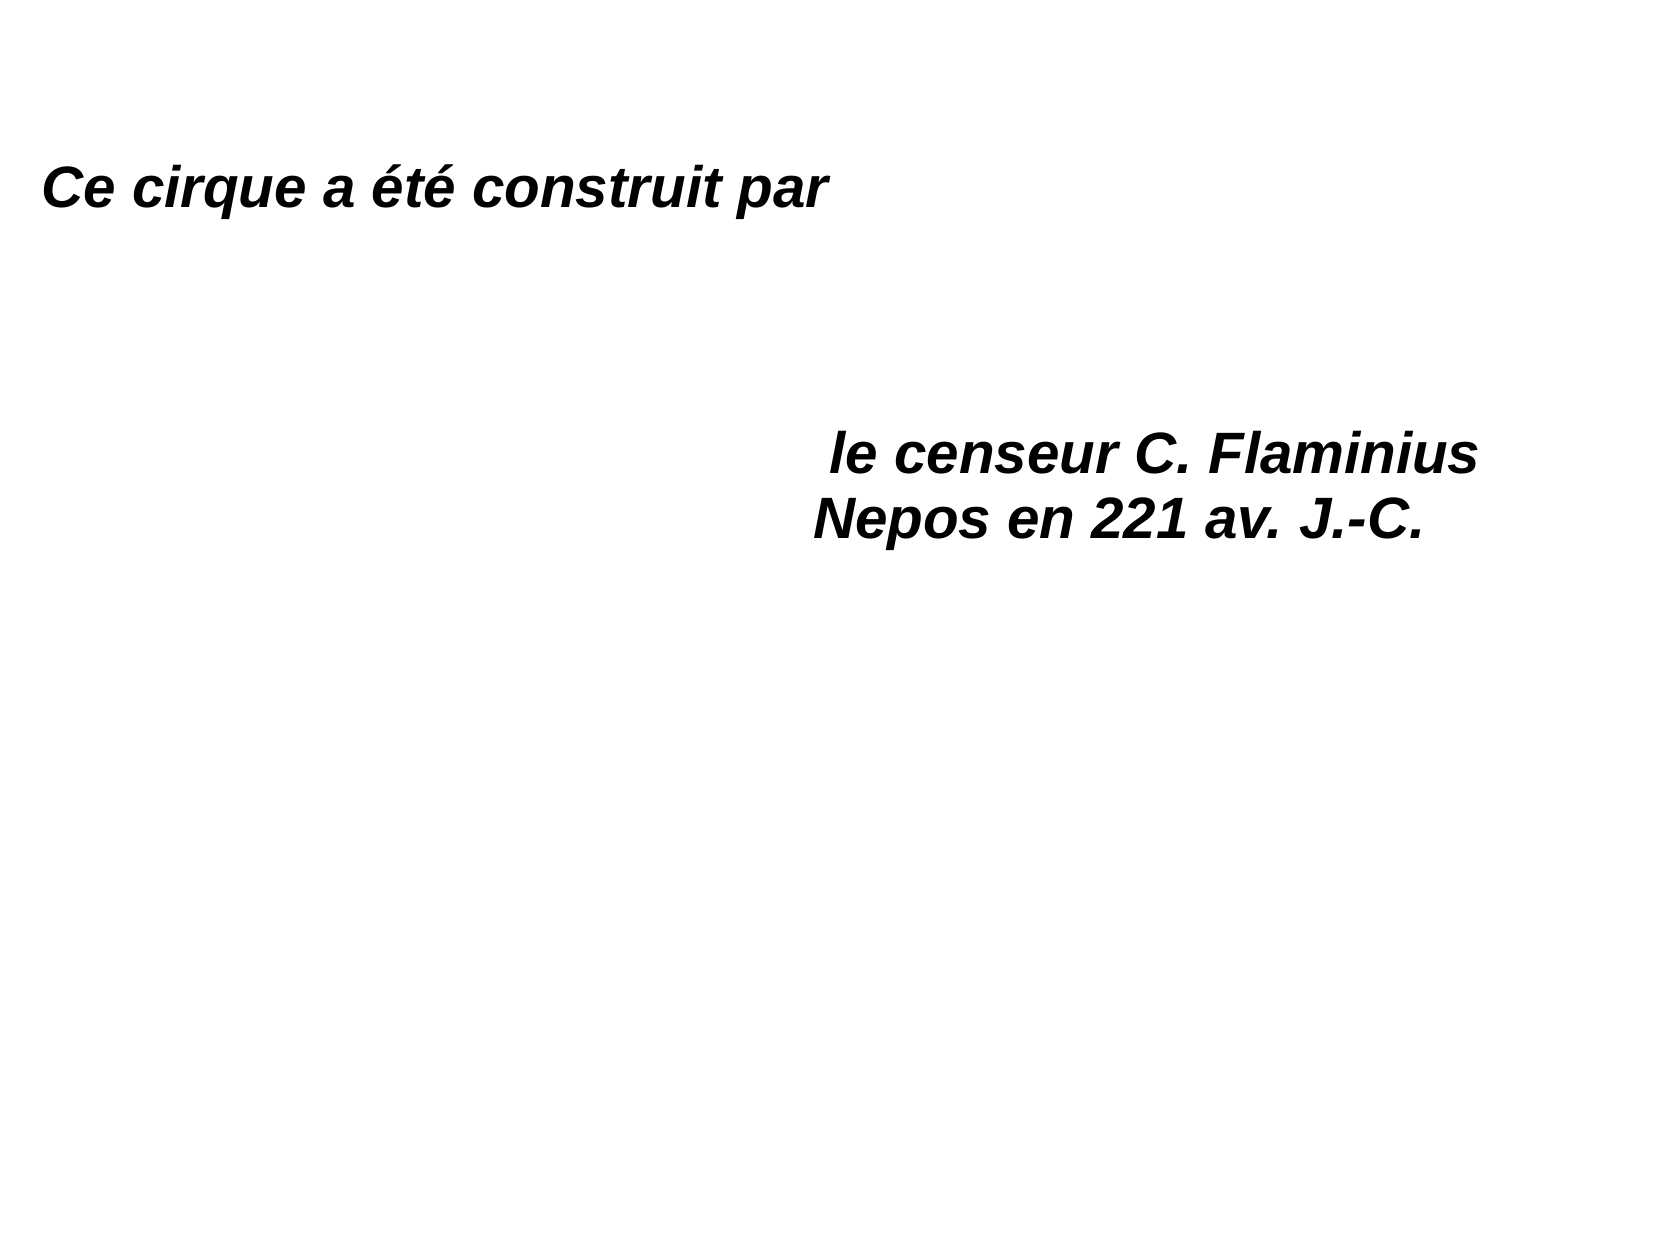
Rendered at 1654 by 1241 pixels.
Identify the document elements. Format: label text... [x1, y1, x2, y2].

text_box Ce cirque a été construit par [26, 147, 1418, 229]
text_box le censeur C. Flaminius Nepos en 221 av. J.-C. [798, 413, 1654, 561]
